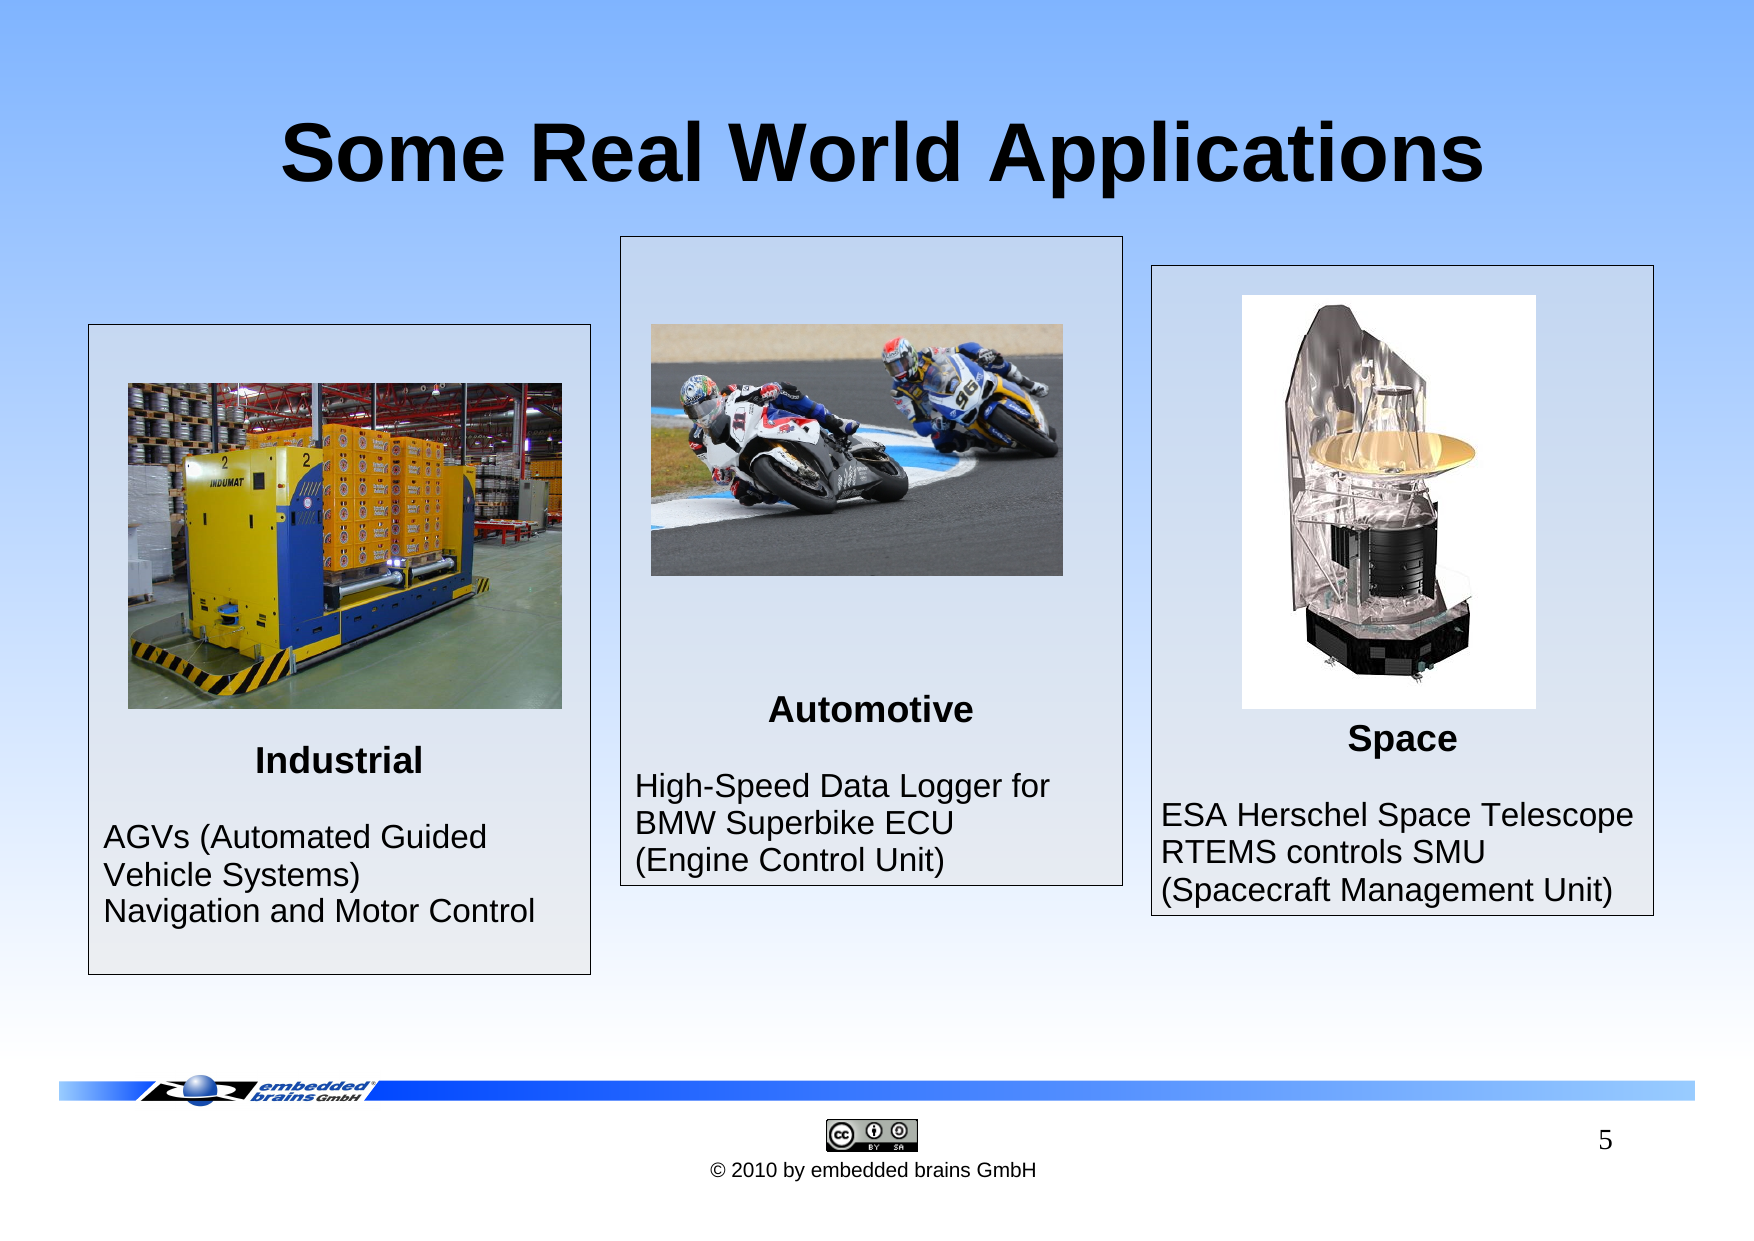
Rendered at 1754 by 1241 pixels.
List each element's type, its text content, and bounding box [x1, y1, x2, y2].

text_box Industrial AGVs (Automated Guided Vehicle Systems) Navigation and Motor Control [88, 324, 591, 975]
text_box Space ESA Herschel Space Telescope RTEMS controls SMU (Spacecraft Management Unit) [1151, 265, 1654, 916]
text_box Automotive High-Speed Data Logger for BMW Superbike ECU (Engine Control Unit) [620, 236, 1123, 886]
picture [128, 383, 562, 709]
list [140, 265, 1614, 1033]
picture [826, 1119, 918, 1152]
picture [135, 1070, 381, 1111]
picture [651, 324, 1063, 576]
title Some Real World Applications [147, 66, 1620, 239]
picture [1242, 295, 1536, 709]
